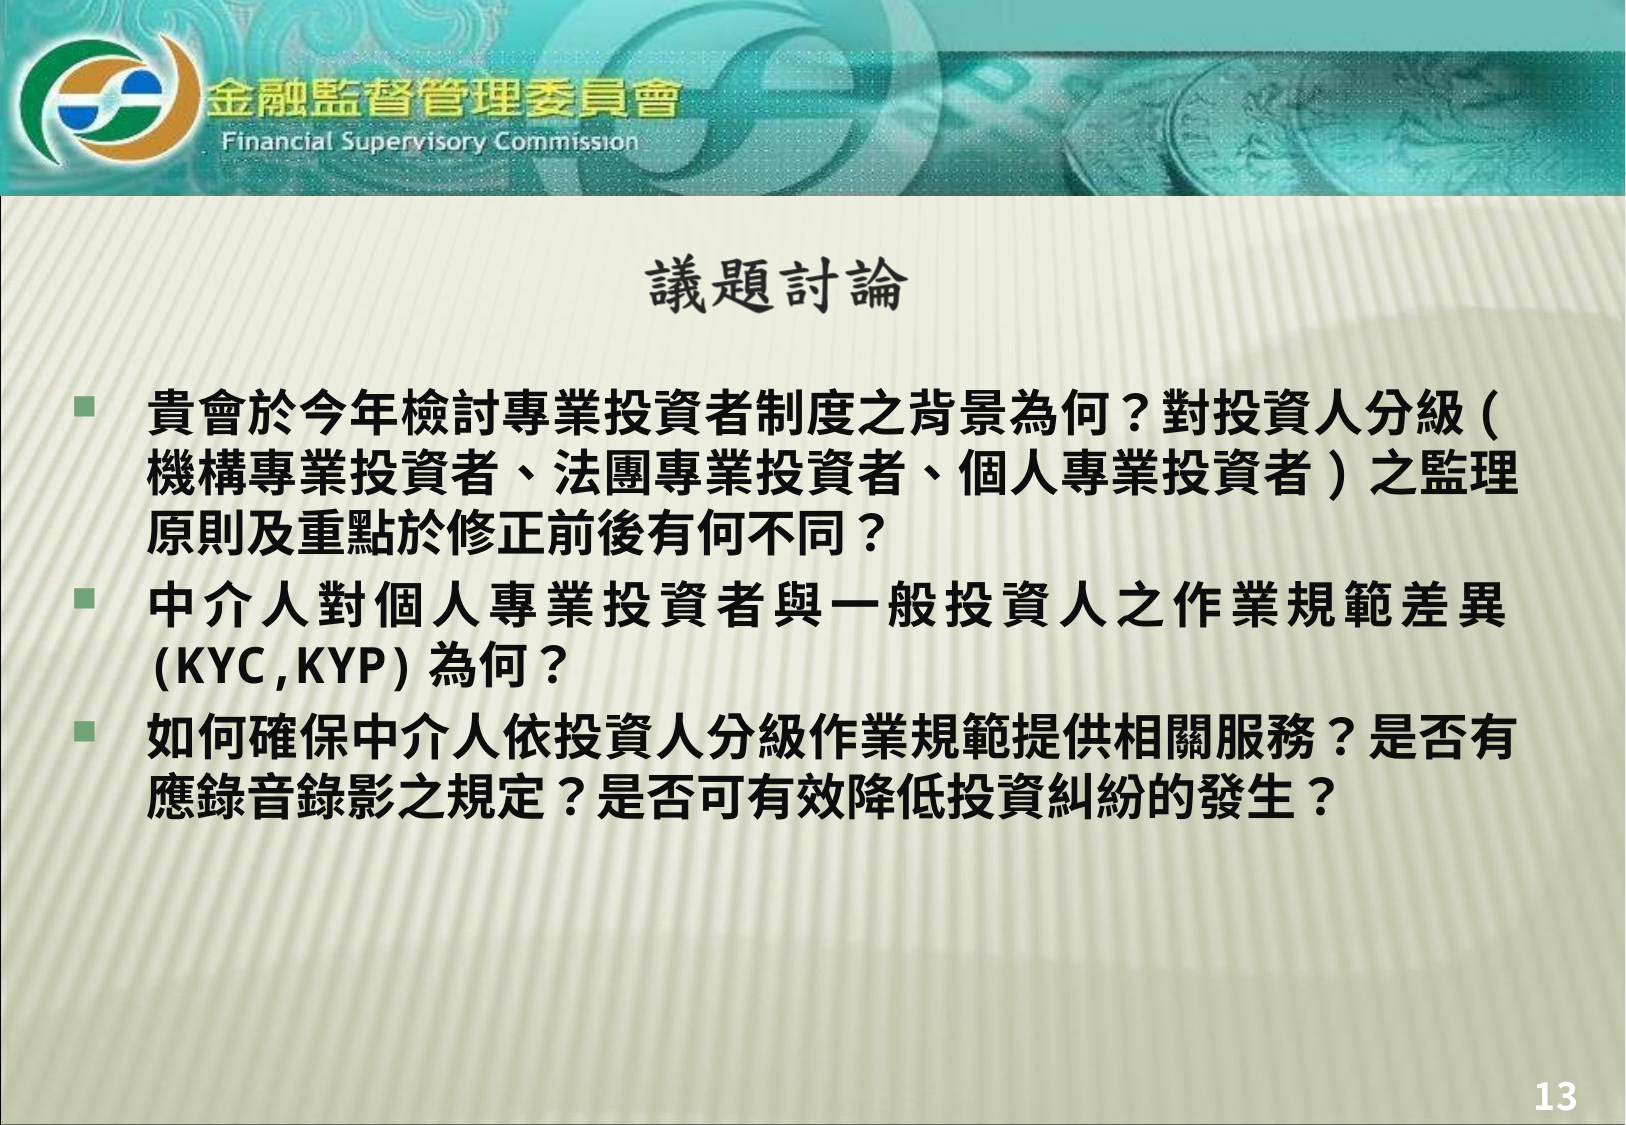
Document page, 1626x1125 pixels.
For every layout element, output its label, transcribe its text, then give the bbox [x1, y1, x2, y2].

picture [0, 0, 1626, 1125]
subtitle 貴會於今年檢討專業投資者制度之背景為何？對投資人分級(機構專業投資者、法團專業投資者、個人專業投資者)之監理原則及重點於修正前後有何不同？ 中介人對個人專業投資者與一般投資人之作業規範差異(KYC,KYP)為何？ 如何確保中介人依投資人分級作業規範提供相關服務？是否有應錄音錄影之規定？是否可有效降低投資糾紛的發生？ [56, 373, 1535, 953]
